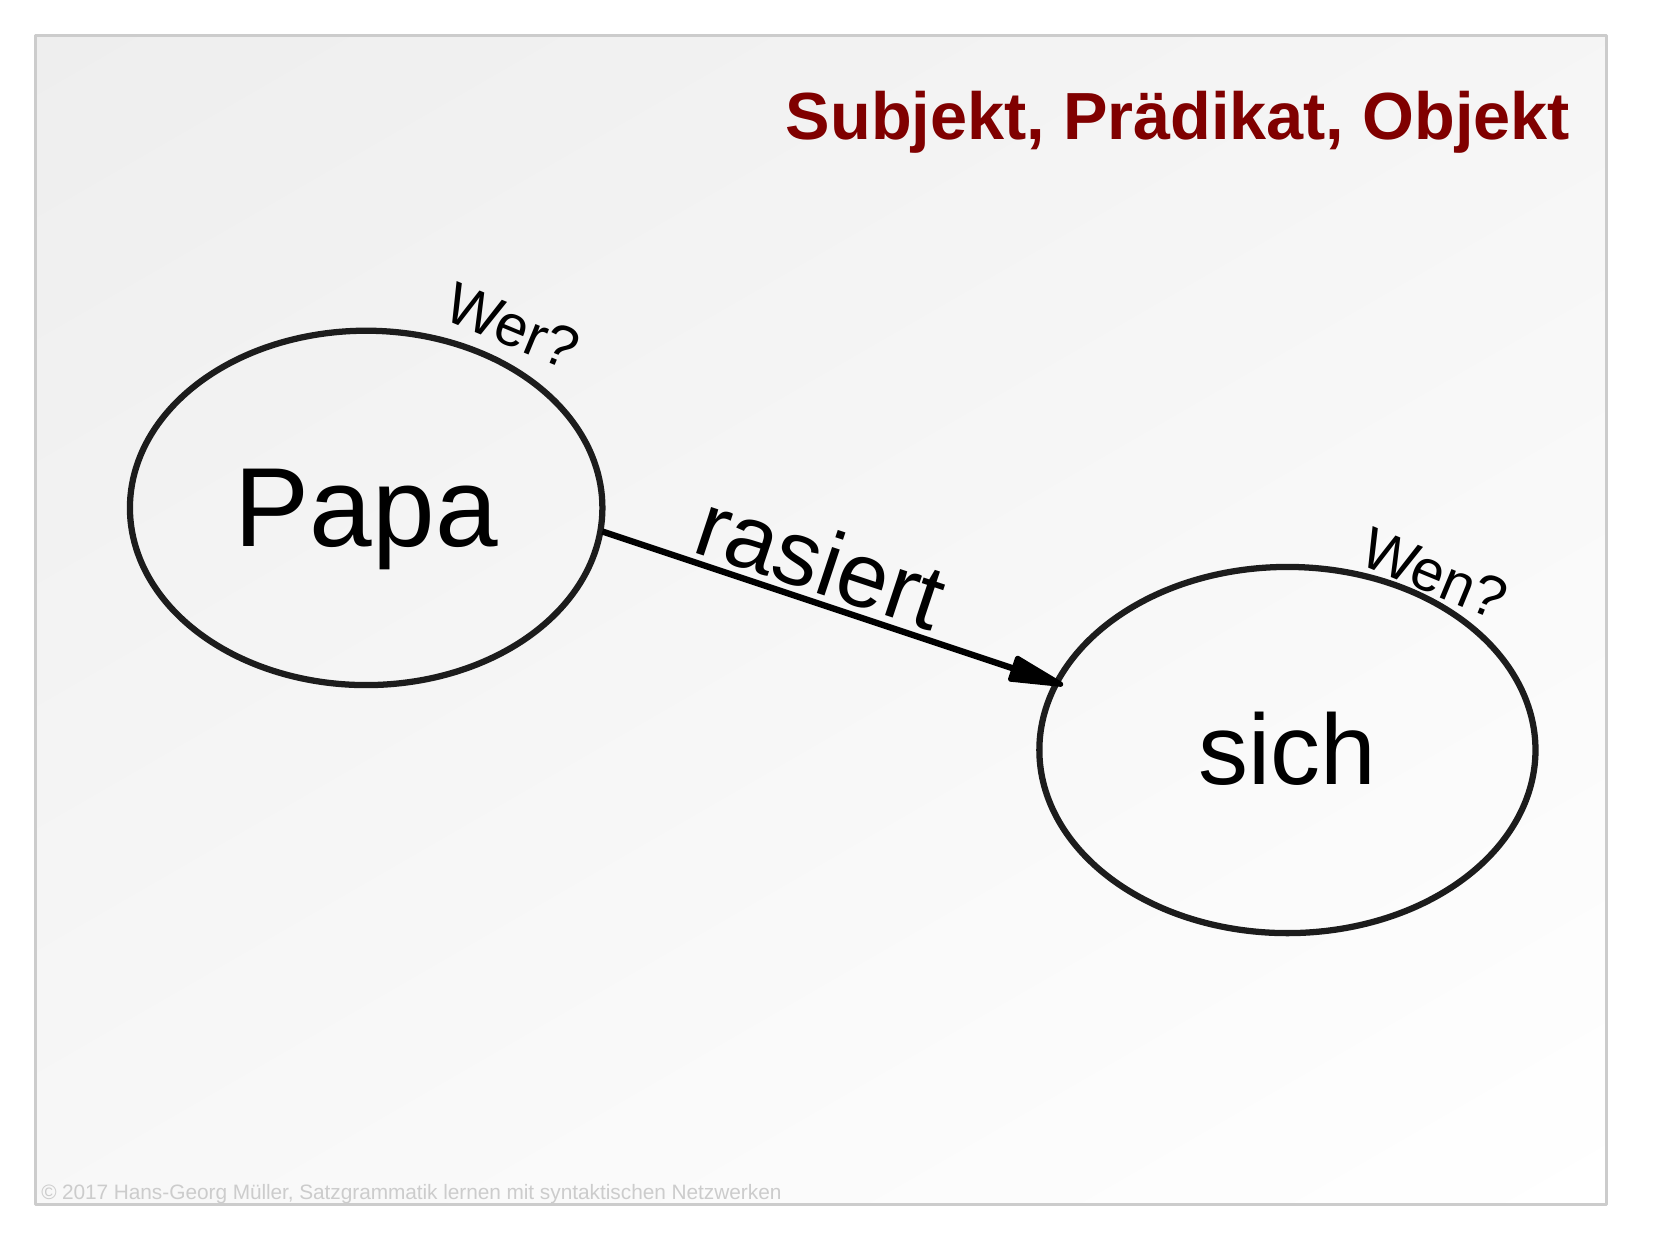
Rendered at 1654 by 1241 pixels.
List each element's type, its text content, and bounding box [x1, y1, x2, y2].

title Subjekt, Prädikat, Objekt [82, 67, 1571, 166]
text_box Papa [129, 330, 603, 686]
text_box sich [1039, 566, 1536, 934]
text_box Wer? [418, 257, 615, 402]
text_box Wen? [1310, 501, 1558, 716]
